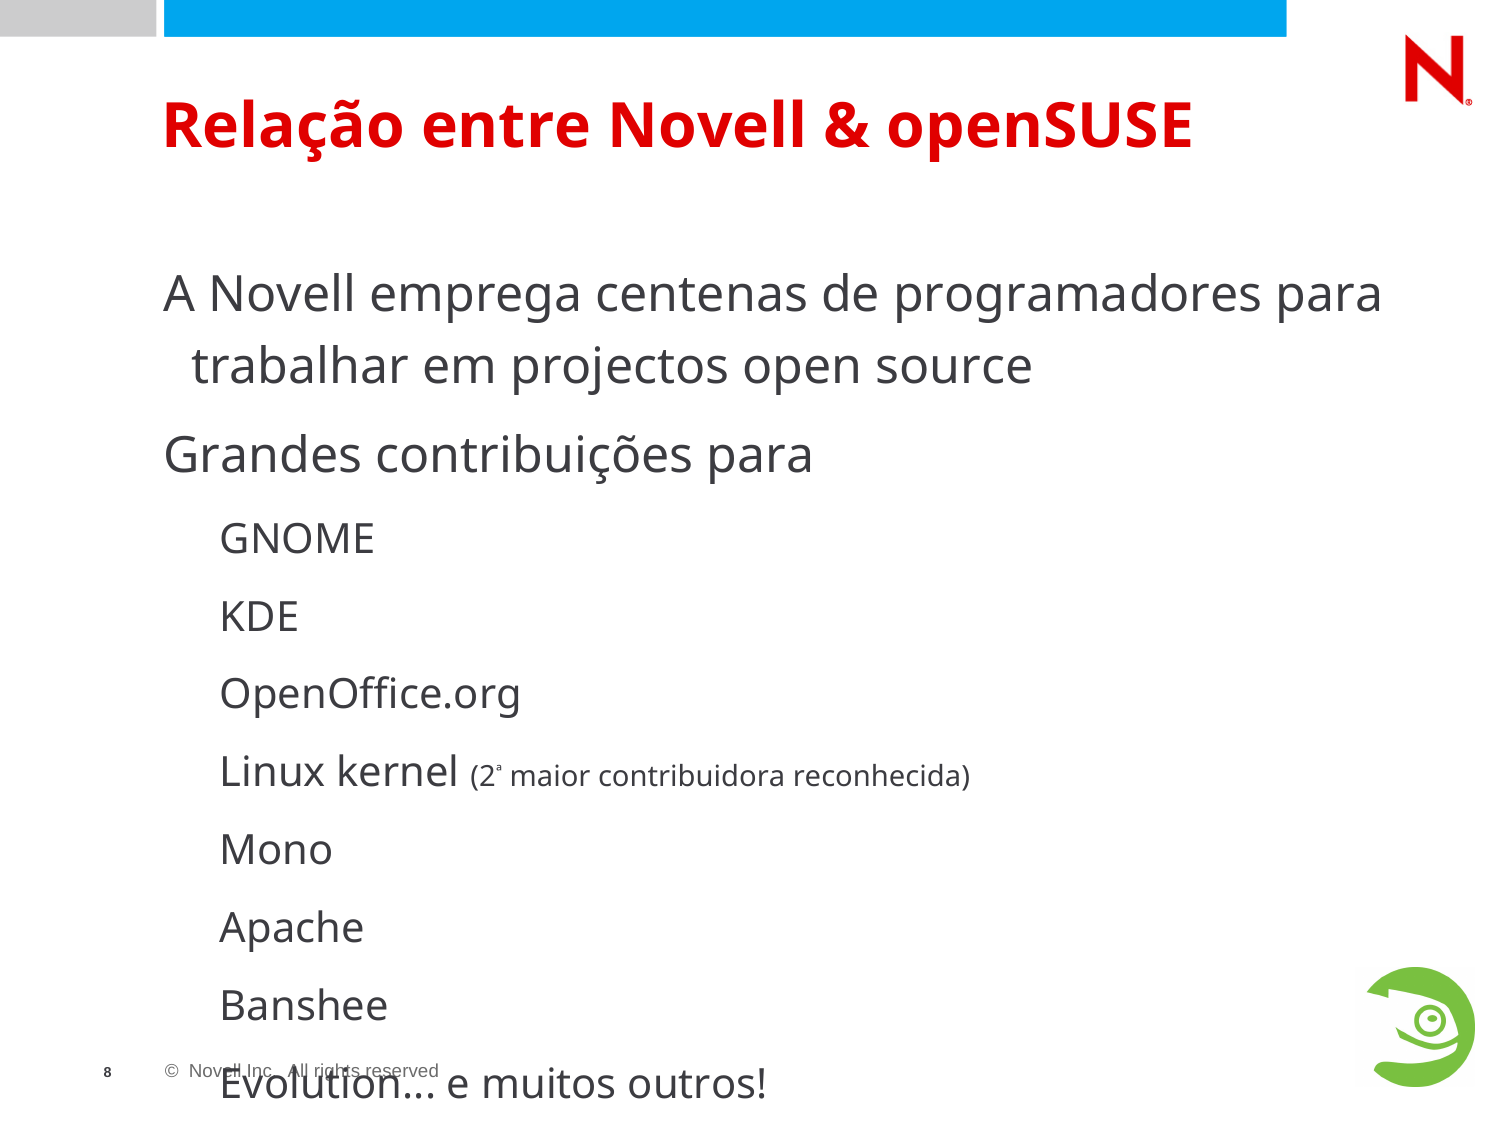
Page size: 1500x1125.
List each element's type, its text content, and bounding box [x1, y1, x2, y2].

picture [1403, 32, 1473, 107]
picture [1355, 967, 1475, 1087]
title Relação entre Novell & openSUSE [161, 41, 1383, 205]
list A Novell emprega centenas de programadores para trabalhar em projectos open source Grandes contribuições para GNOME KDE OpenOffice.org Linux kernel (2ª maior contribuidora reconhecida) Mono Apache Banshee Evolution... e muitos outros! [163, 254, 1404, 1006]
